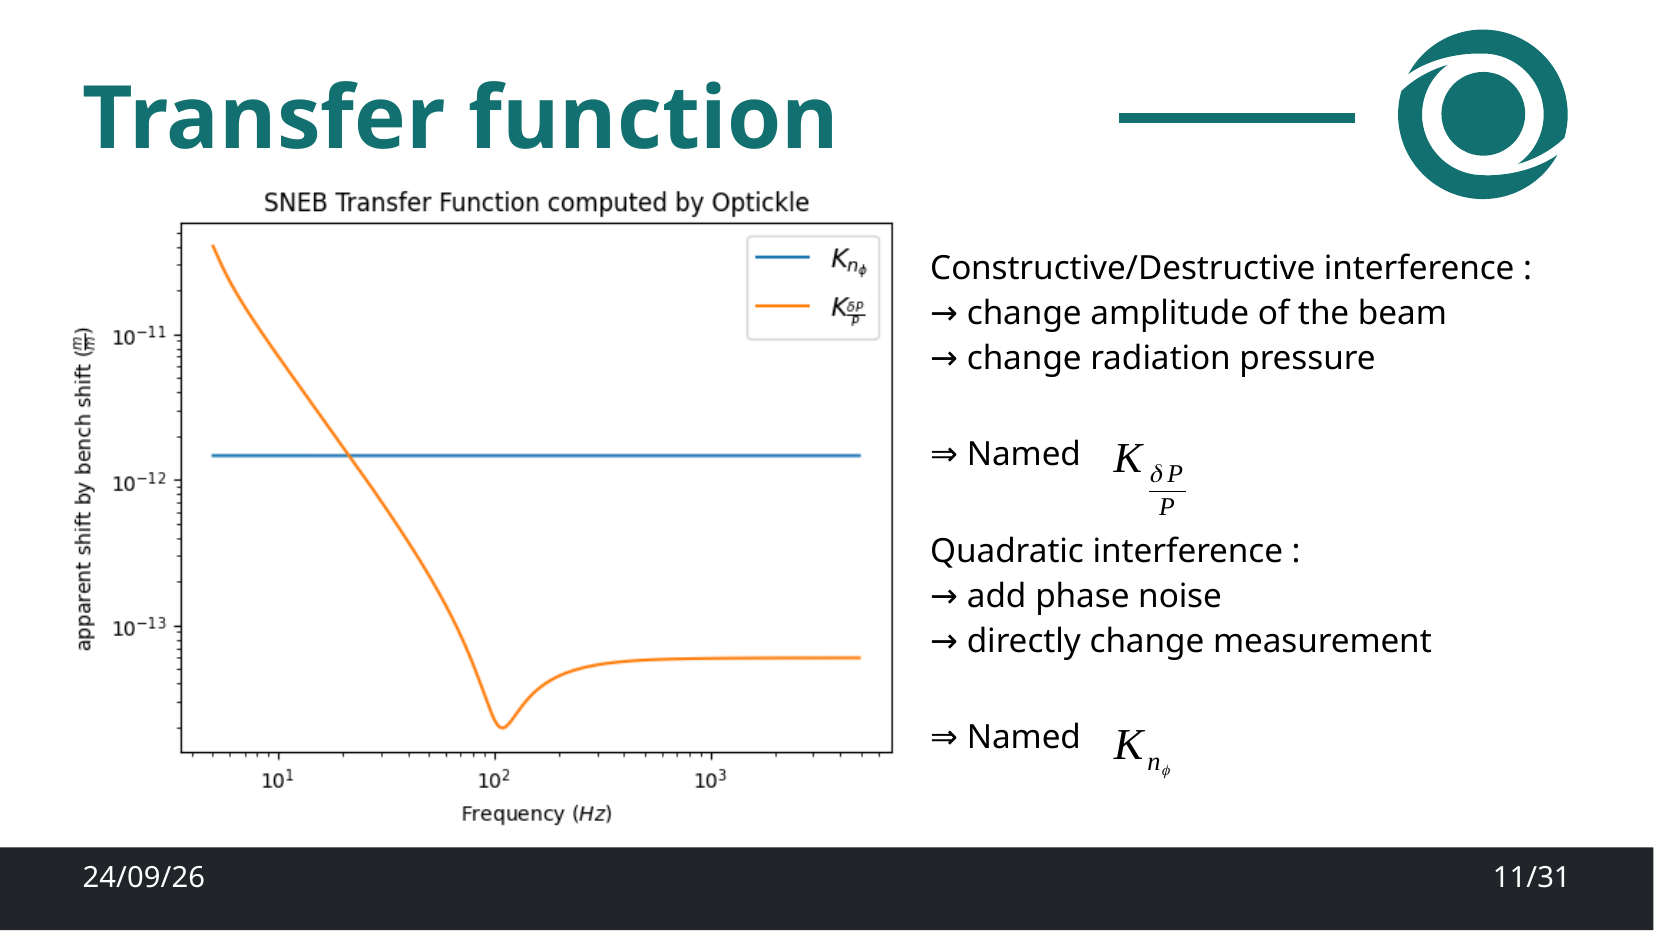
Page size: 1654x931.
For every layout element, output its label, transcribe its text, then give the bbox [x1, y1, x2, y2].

title Transfer function [82, 37, 1241, 193]
picture [59, 177, 906, 841]
text_box Constructive/Destructive interference : → change amplitude of the beam → change radiation pressure ⇒ Named Quadratic interference : → add phase noise → directly change measurement ⇒ Named [915, 236, 1625, 798]
chart [1100, 720, 1182, 779]
chart [1100, 434, 1196, 521]
